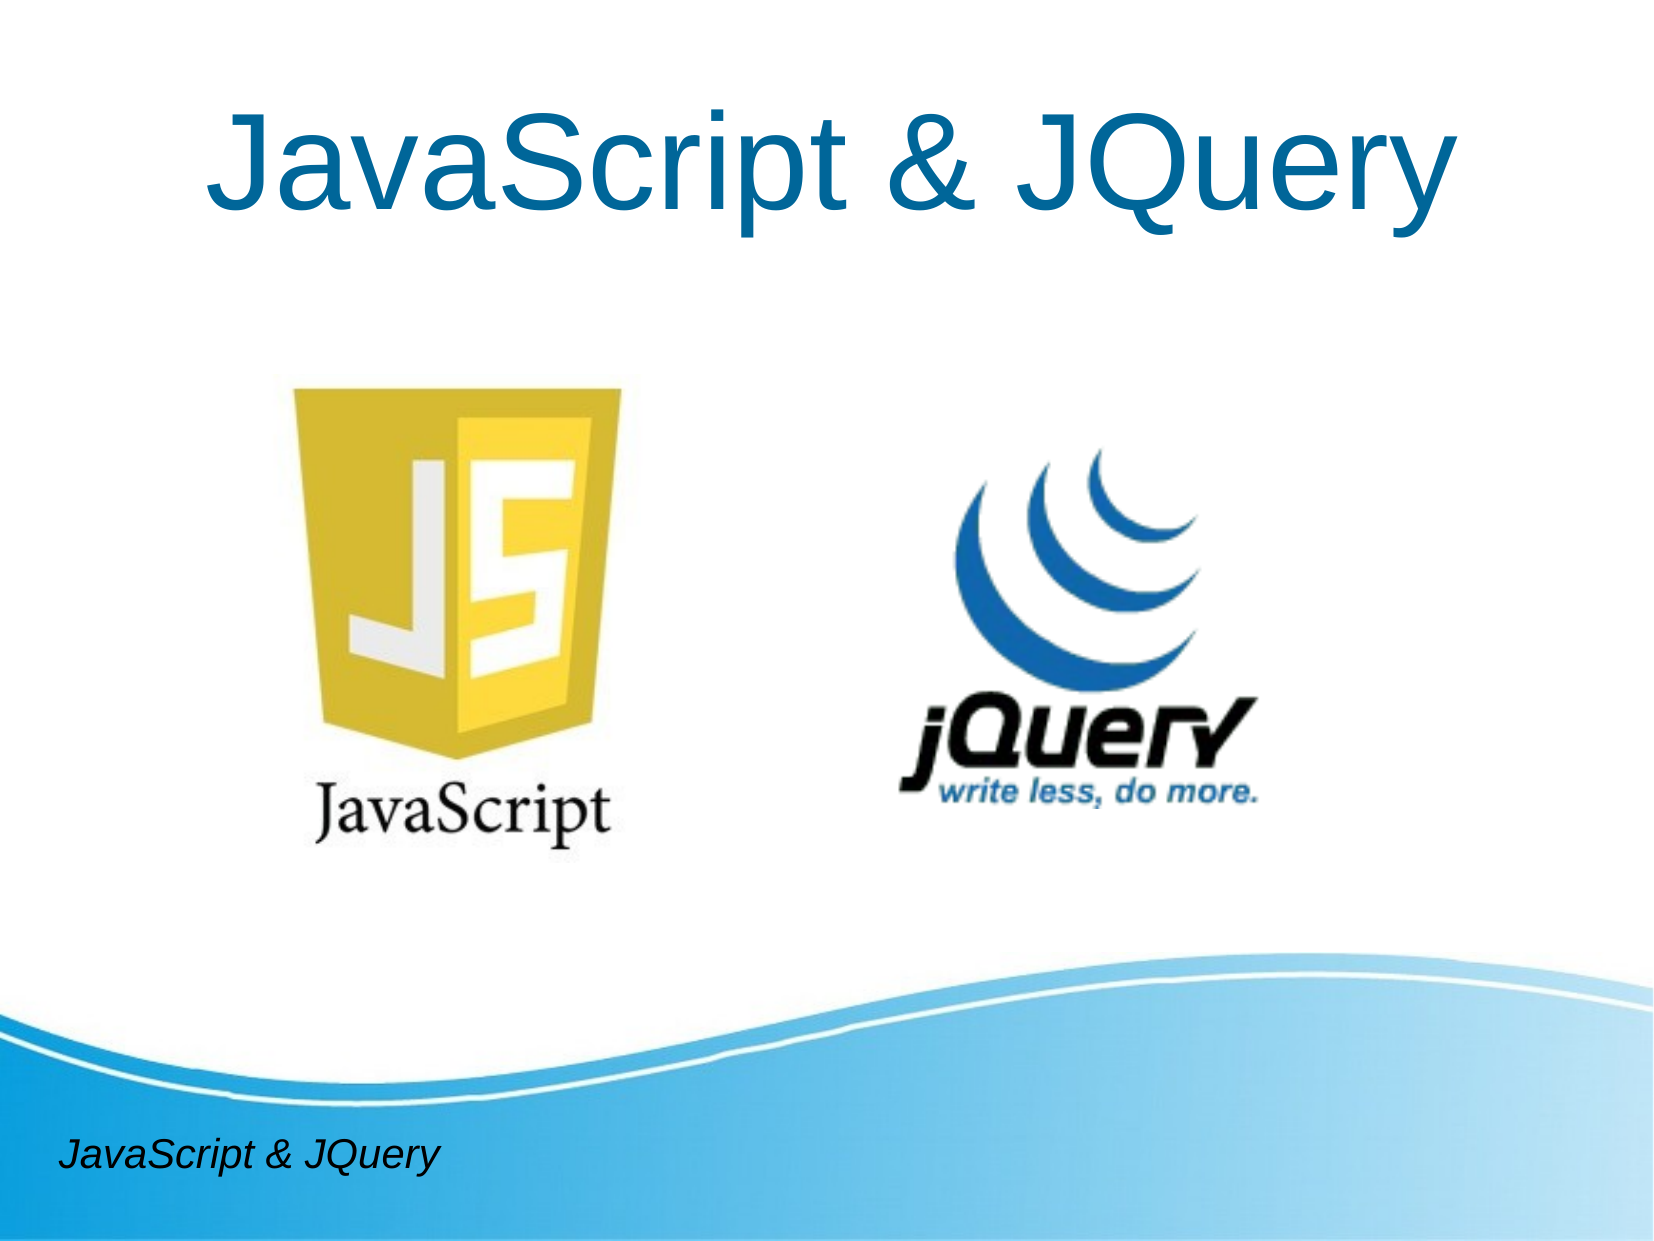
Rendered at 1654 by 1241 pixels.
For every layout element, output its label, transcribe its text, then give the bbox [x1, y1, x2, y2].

picture [213, 374, 702, 863]
title JavaScript & JQuery [88, 58, 1577, 266]
picture [63, 1153, 72, 1163]
picture [897, 444, 1262, 809]
picture [0, 952, 1654, 1241]
